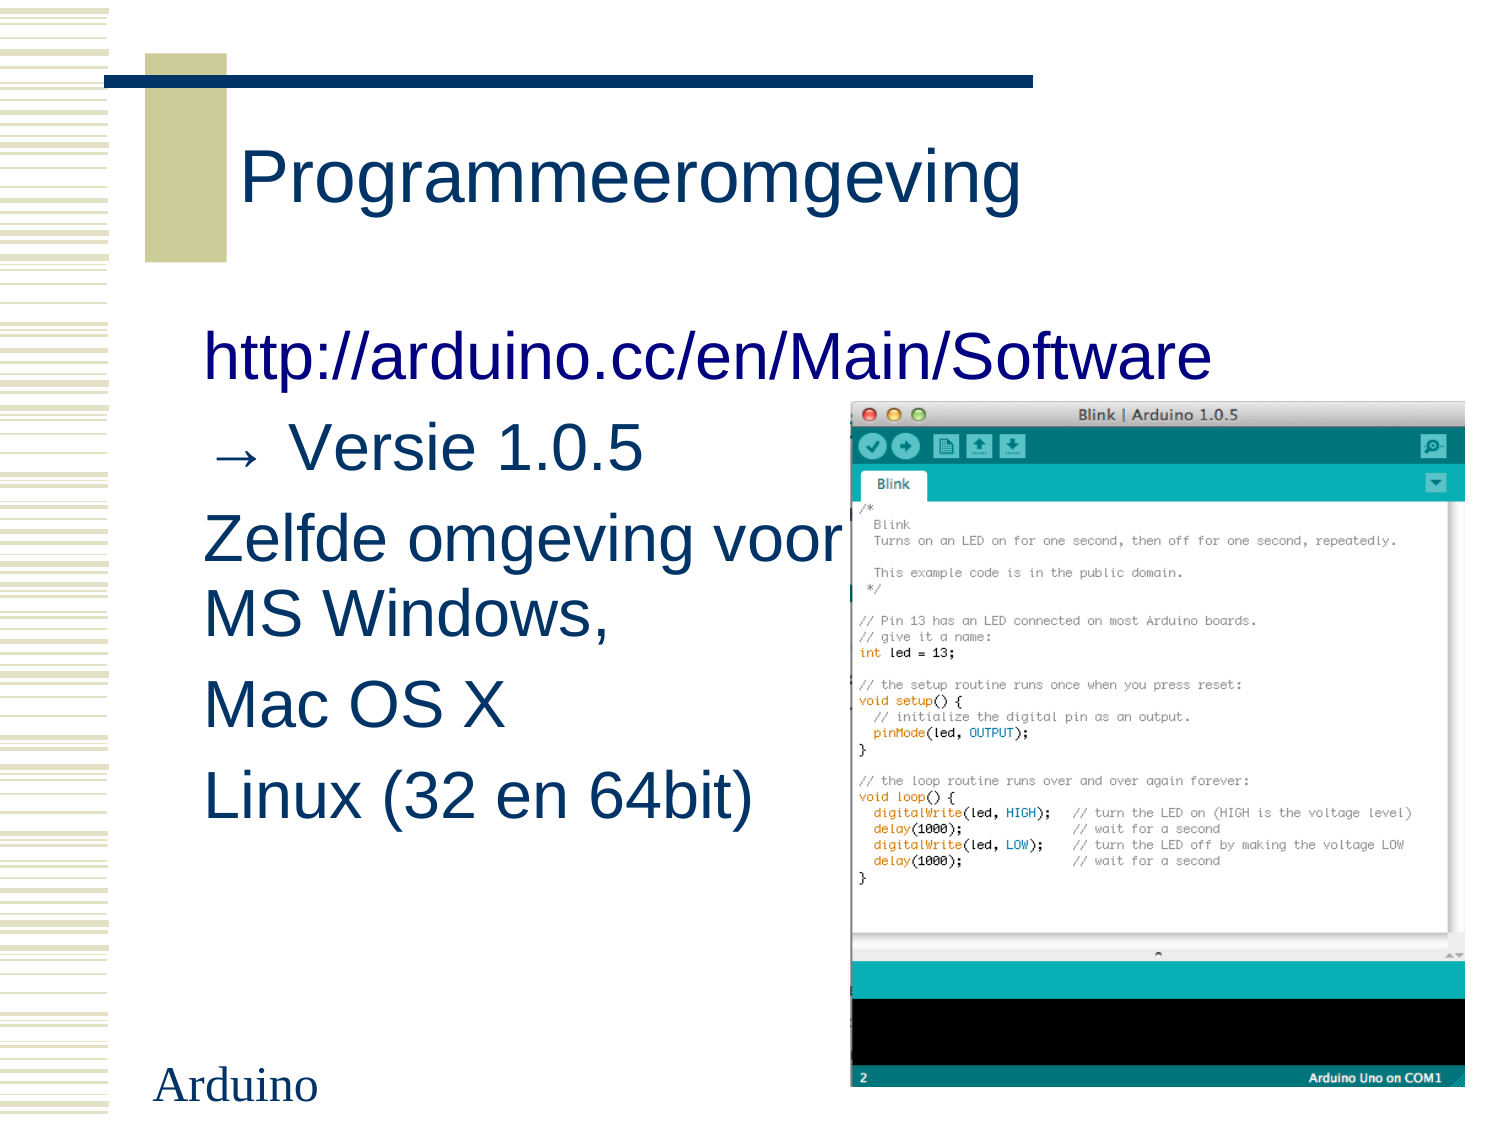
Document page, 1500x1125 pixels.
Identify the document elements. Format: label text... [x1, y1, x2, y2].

title Programmeeromgeving [225, 99, 1435, 263]
picture [850, 401, 1465, 1087]
list http://arduino.cc/en/Main/Software → Versie 1.0.5 Zelfde omgeving voor MS Windows, Mac OS X Linux (32 en 64bit) [132, 312, 1438, 965]
